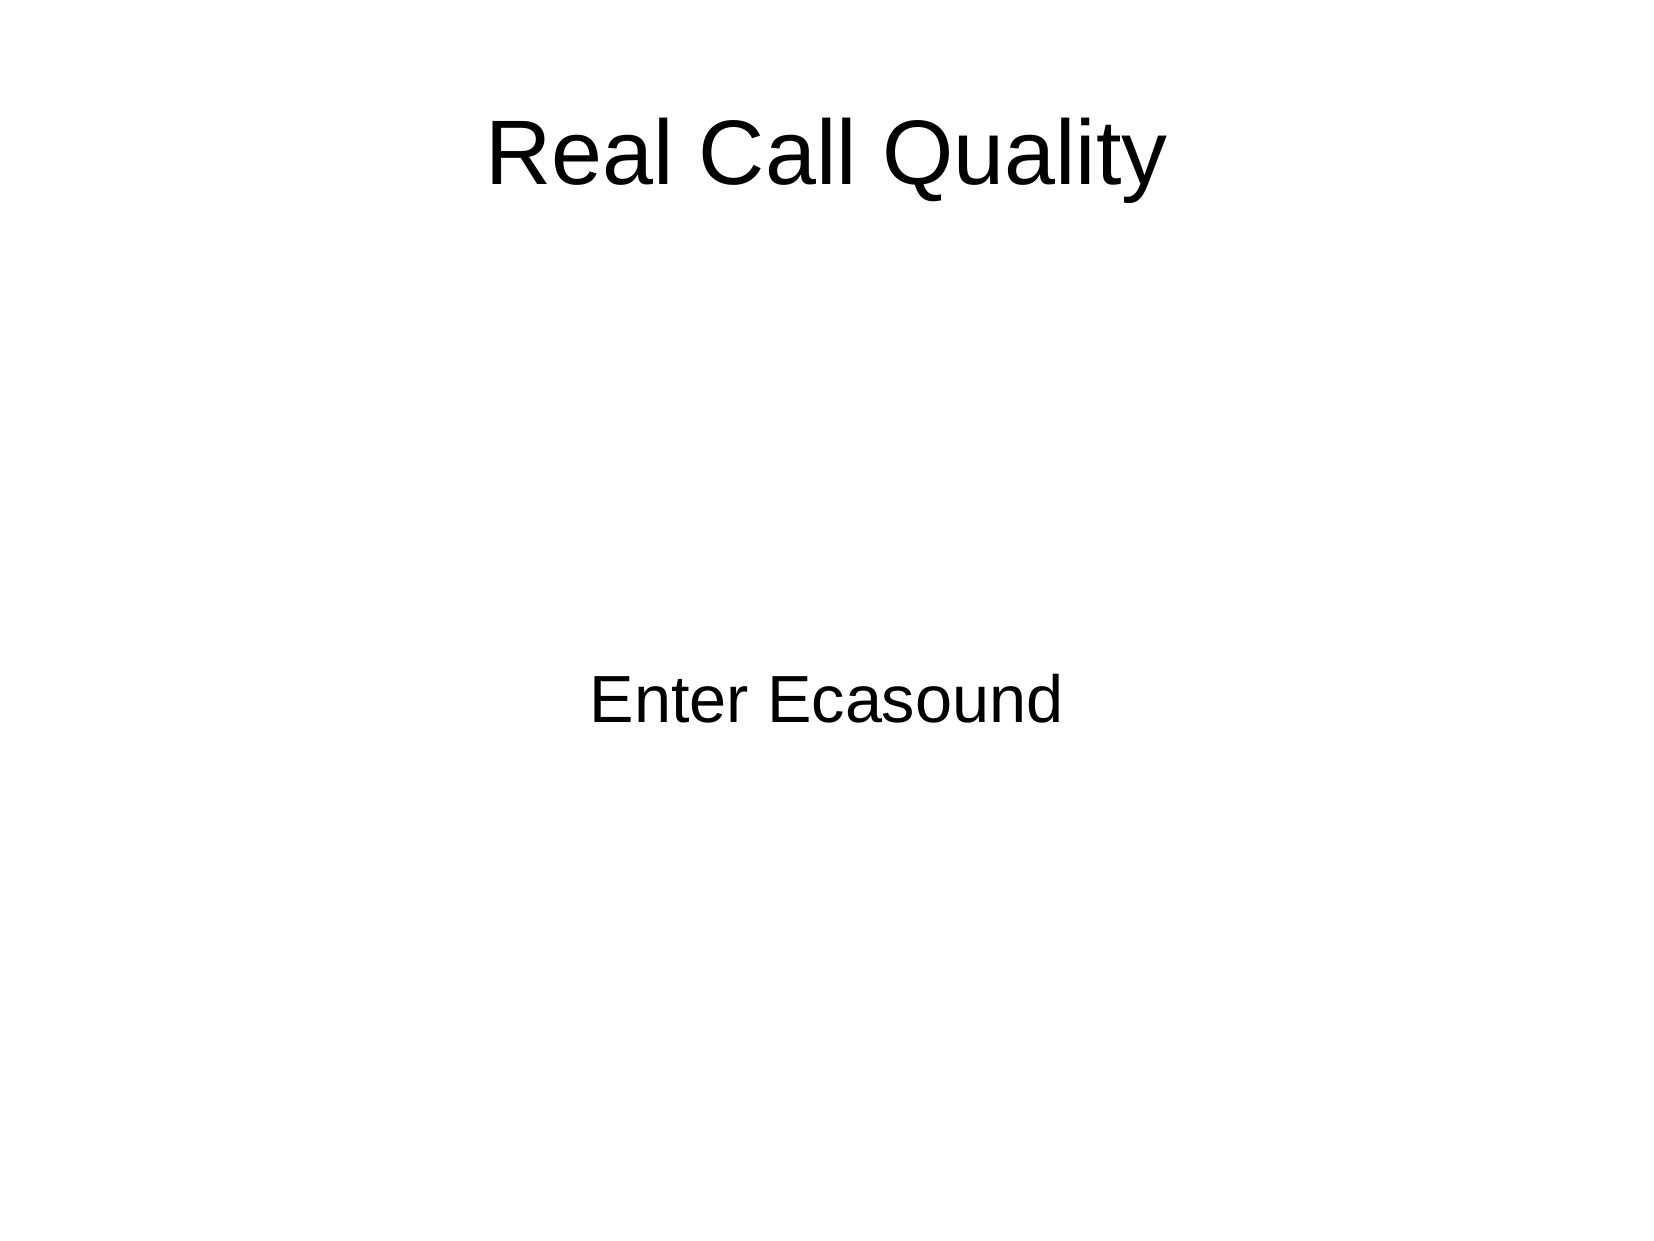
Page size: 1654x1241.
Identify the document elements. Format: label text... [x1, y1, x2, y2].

title Real Call Quality [82, 49, 1571, 257]
subtitle Enter Ecasound [82, 297, 1571, 1102]
